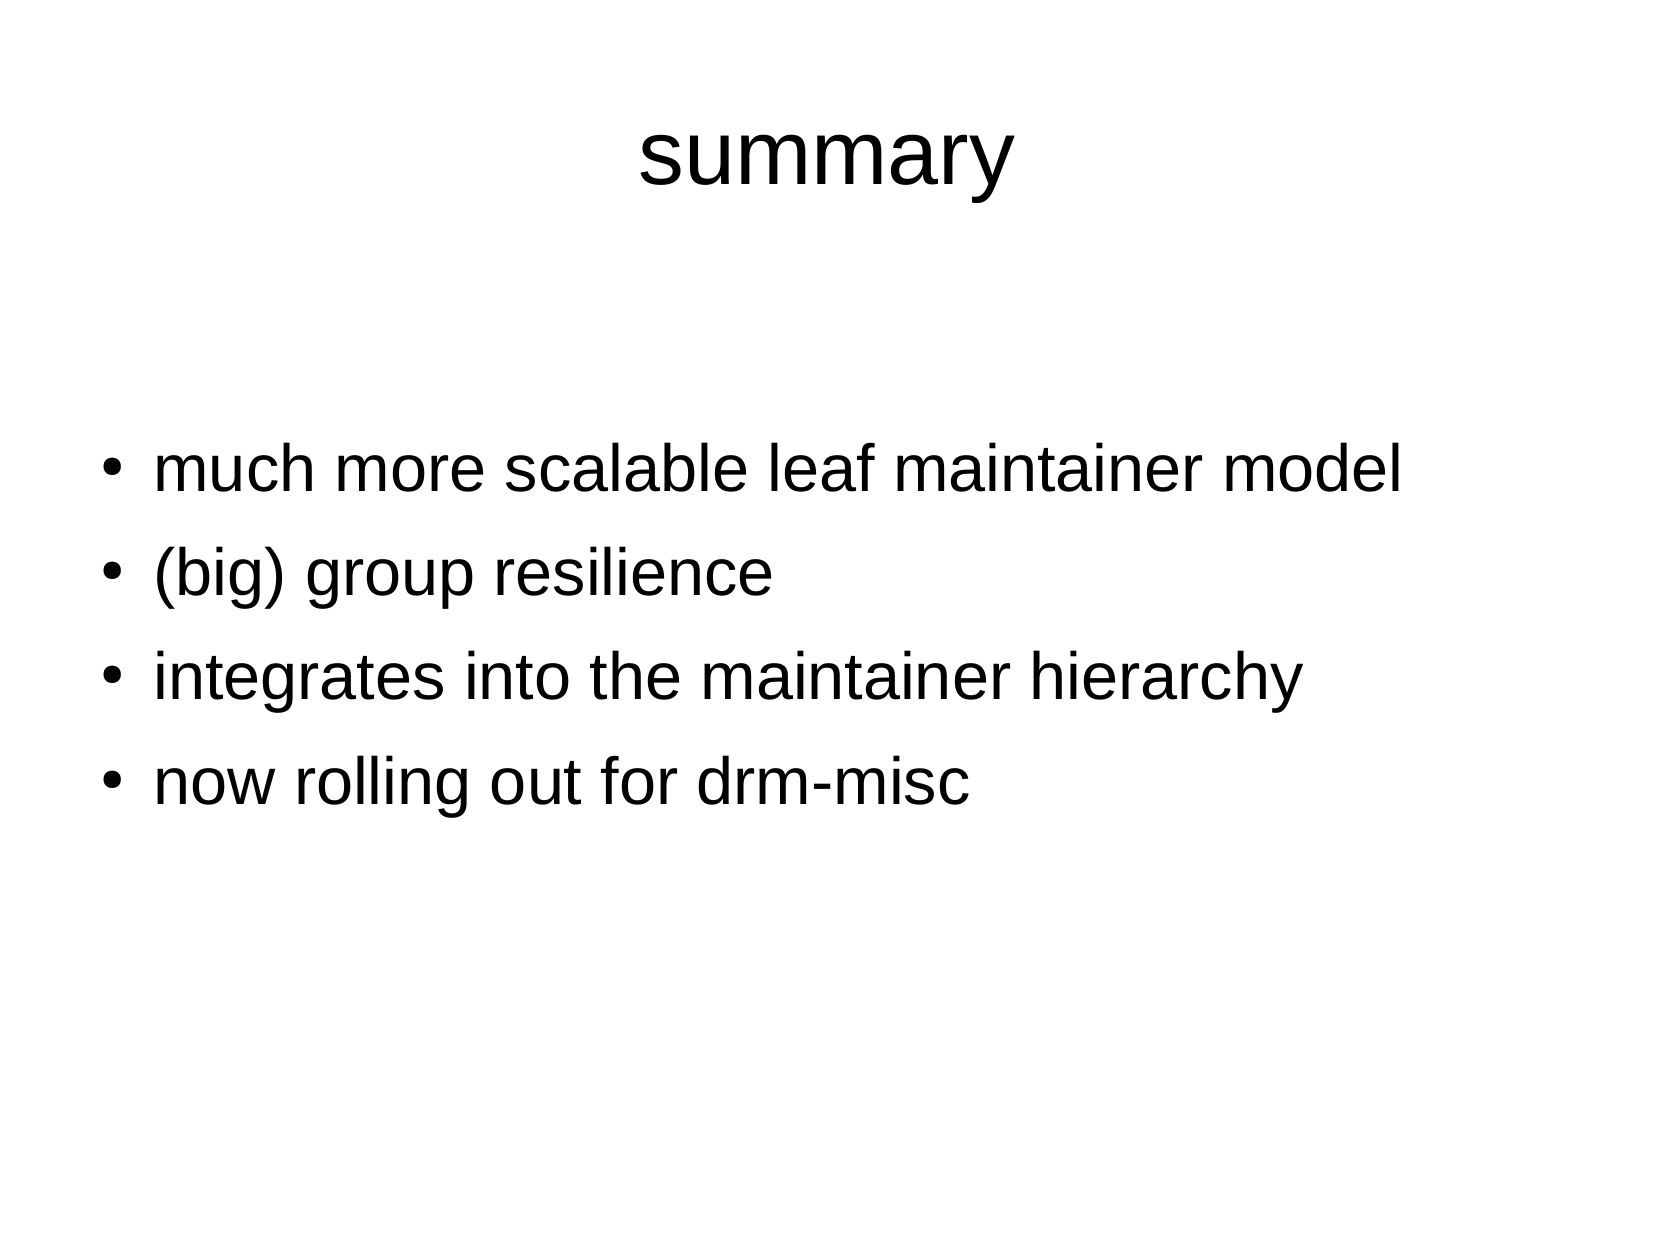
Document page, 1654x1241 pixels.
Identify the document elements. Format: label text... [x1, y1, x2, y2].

title summary [82, 49, 1571, 257]
list much more scalable leaf maintainer model (big) group resilience integrates into the maintainer hierarchy now rolling out for drm-misc [82, 431, 1571, 1021]
